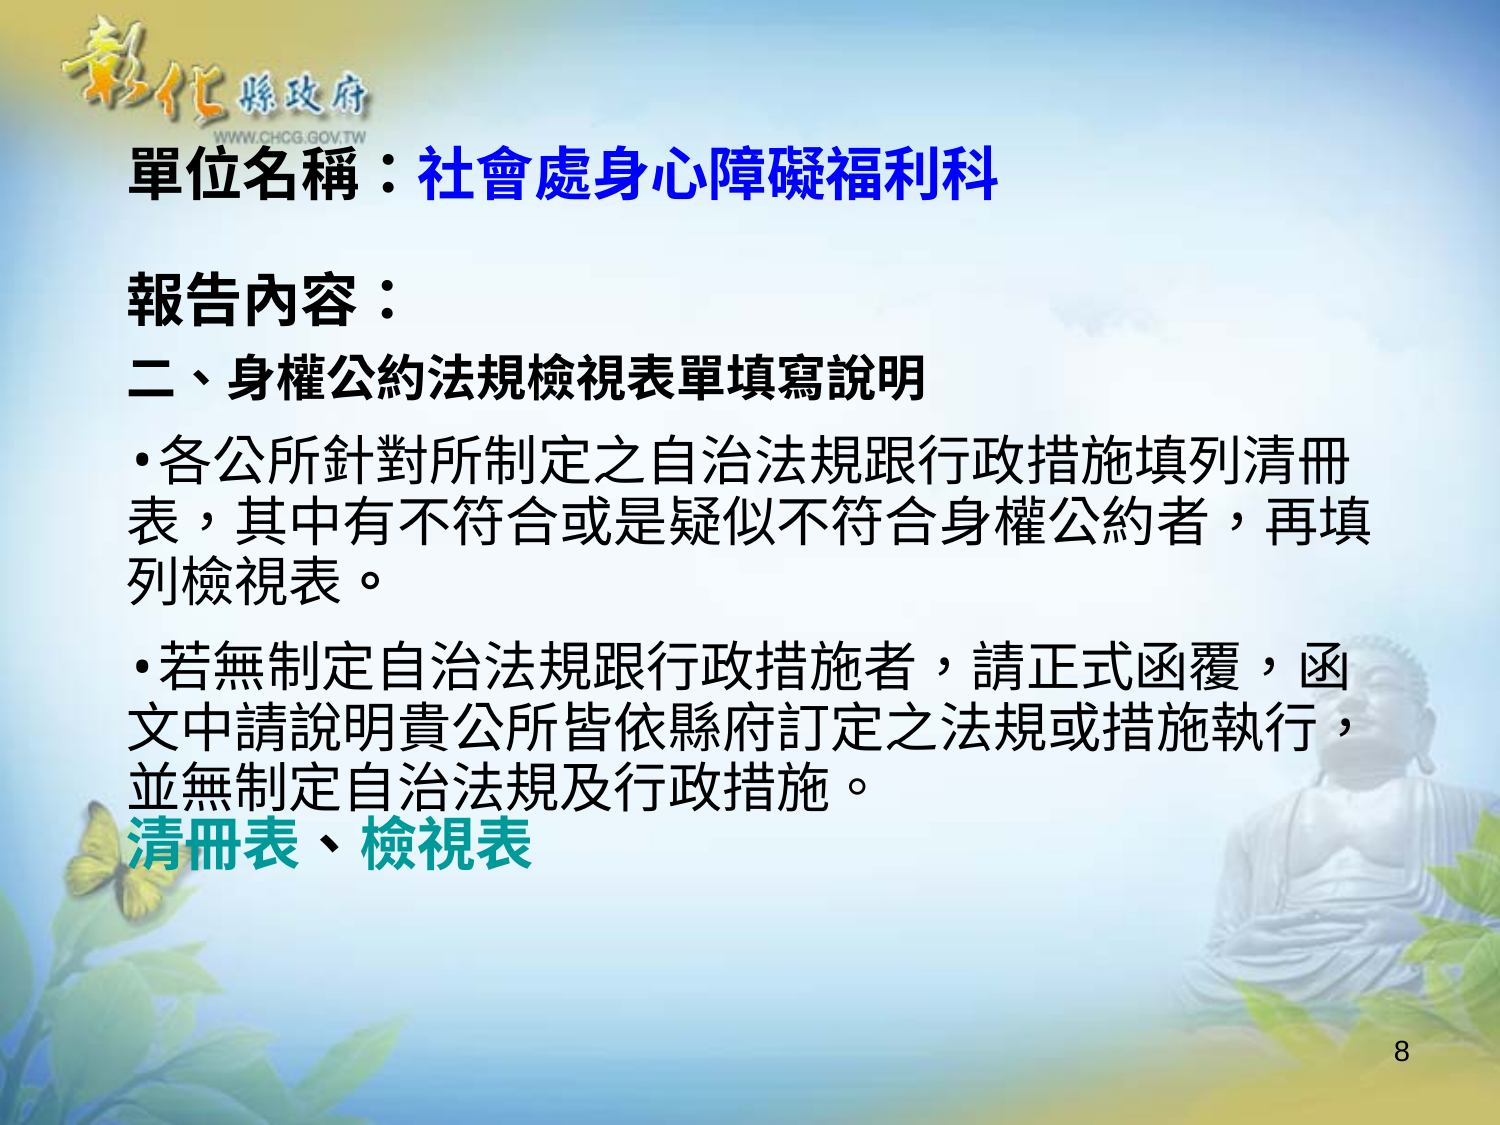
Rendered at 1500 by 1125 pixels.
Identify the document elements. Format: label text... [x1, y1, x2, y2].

list 單位名稱：社會處身心障礙福利科 [111, 137, 1246, 232]
text_box <編號> [1074, 1024, 1426, 1103]
text_box 報告內容： 二、身權公約法規檢視表單填寫說明 各公所針對所制定之自治法規跟行政措施填列清冊表，其中有不符合或是疑似不符合身權公約者，再填列檢視表。 若無制定自治法規跟行政措施者，請正式函覆，函文中請說明貴公所皆依縣府訂定之法規或措施執行，並無制定自治法規及行政措施。 清冊表、檢視表 [111, 255, 1400, 899]
picture [0, 0, 1500, 1125]
